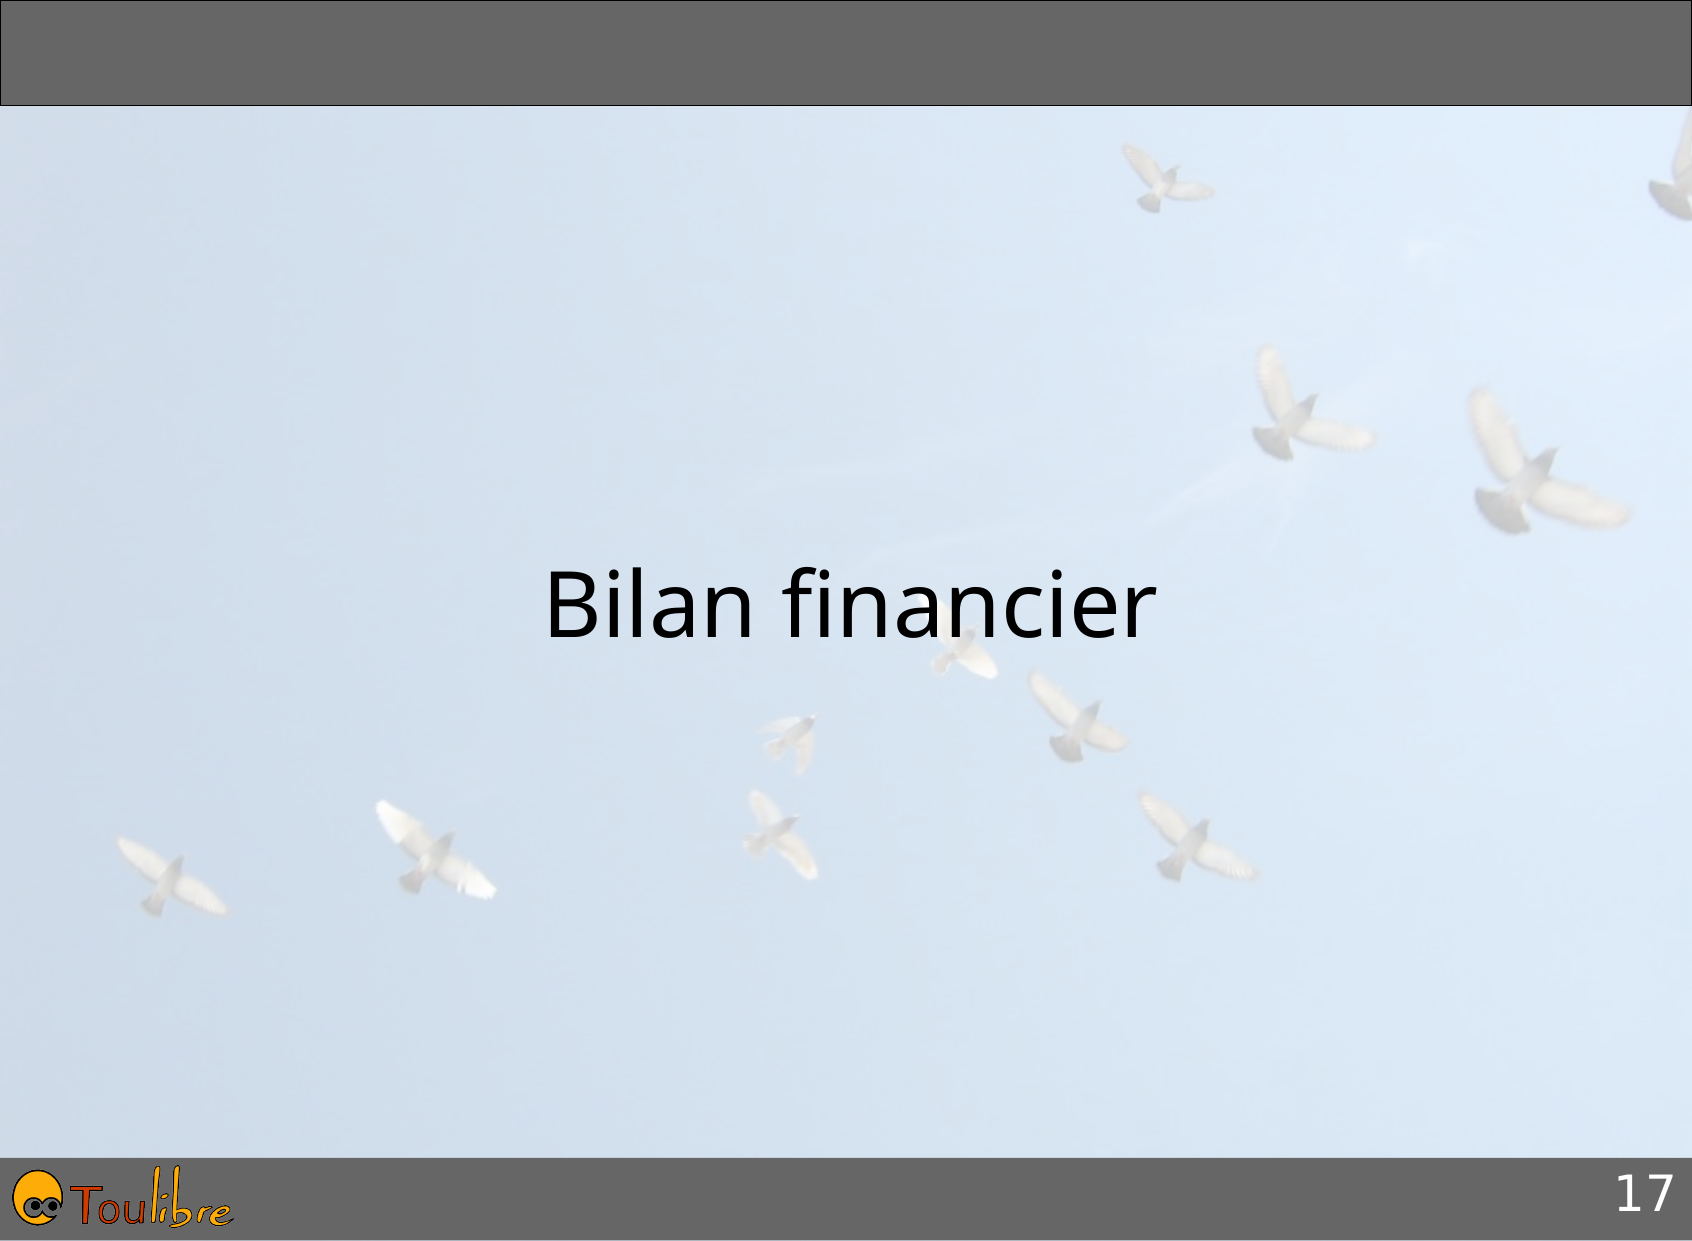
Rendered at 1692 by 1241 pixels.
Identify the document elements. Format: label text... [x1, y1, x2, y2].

picture [12, 1165, 234, 1228]
title Bilan financier [89, 506, 1613, 699]
